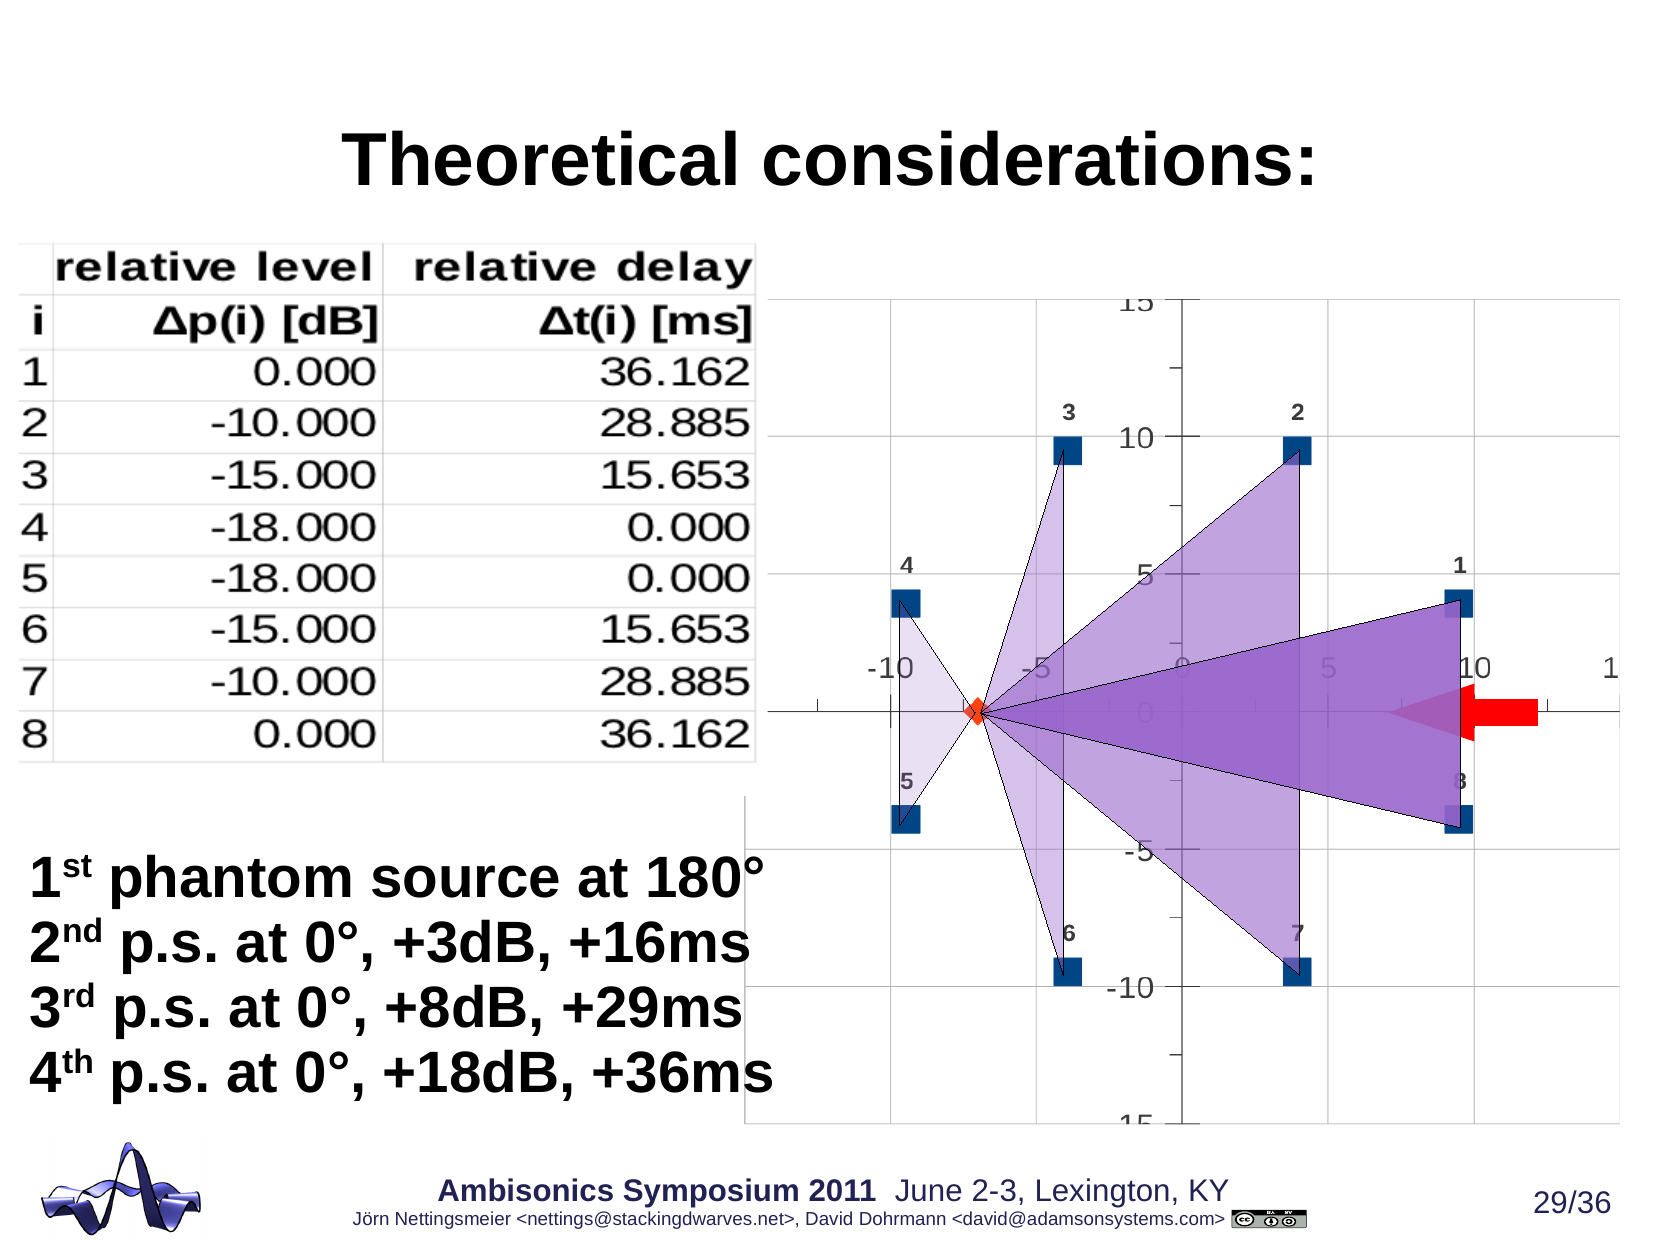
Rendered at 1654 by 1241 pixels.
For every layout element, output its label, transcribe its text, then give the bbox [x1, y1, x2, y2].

title Theoretical considerations: [86, 55, 1576, 263]
text_box [980, 449, 1461, 976]
text_box [899, 600, 976, 826]
picture [37, 1163, 208, 1241]
text_box 1st phantom source at 180° 2nd p.s. at 0°, +3dB, +16ms 3rd p.s. at 0°, +8dB, +29ms 4th p.s. at 0°, +18dB, +36ms [29, 787, 788, 1163]
picture [18, 232, 1654, 1126]
